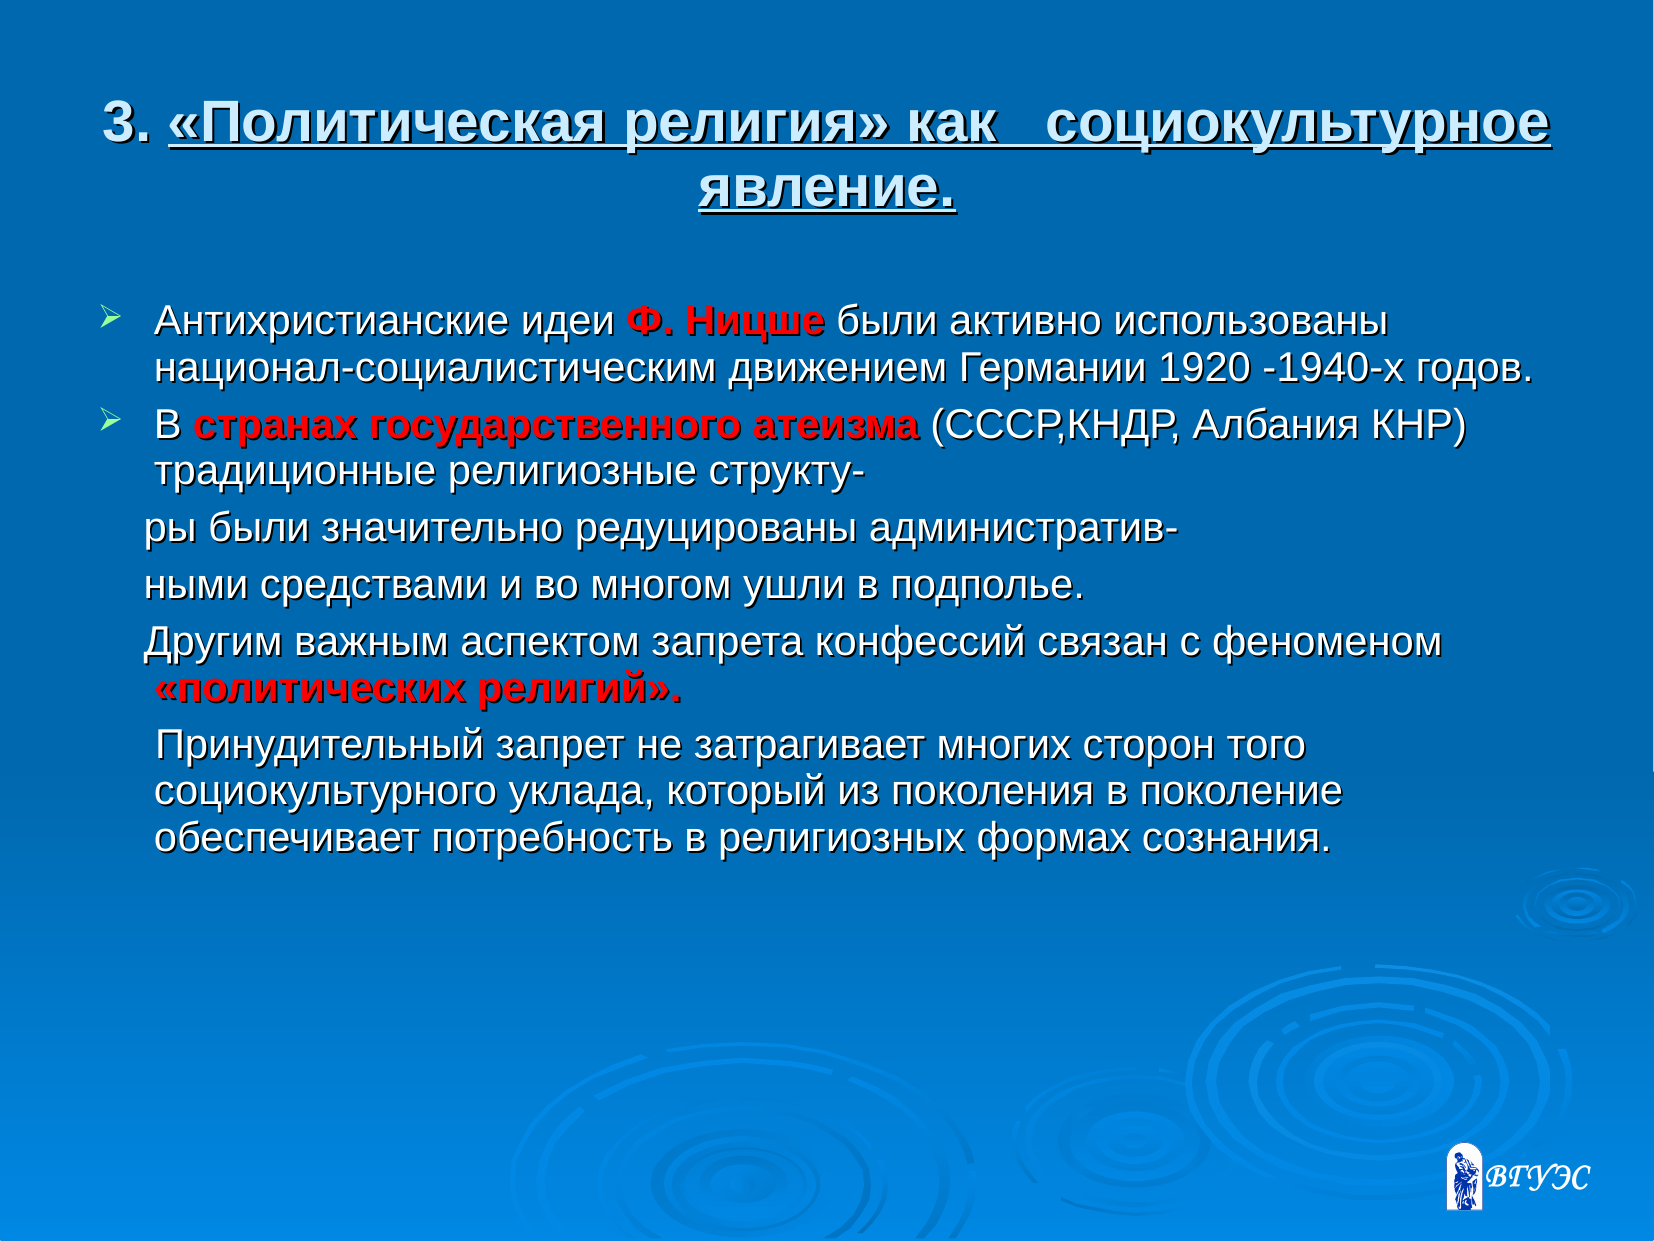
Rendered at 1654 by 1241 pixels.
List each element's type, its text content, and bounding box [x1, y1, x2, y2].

picture [1446, 1142, 1592, 1211]
list Антихристианские идеи Ф. Ницше были активно использованы национал-социалистическим движением Германии 1920 -1940-х годов. В странах государственного атеизма (СССР,КНДР, Албания КНР) традиционные религиозные структу- ры были значительно редуцированы административ- ными средствами и во многом ушли в подполье. Другим важным аспектом запрета конфессий связан с феноменом «политических религий». Принудительный запрет не затрагивает многих сторон того социокультурного уклада, который из поколения в поколение обеспечивает потребность в религиозных формах сознания. [82, 289, 1571, 1108]
title 3. «Политическая религия» как социокультурное явление. [82, 50, 1571, 257]
